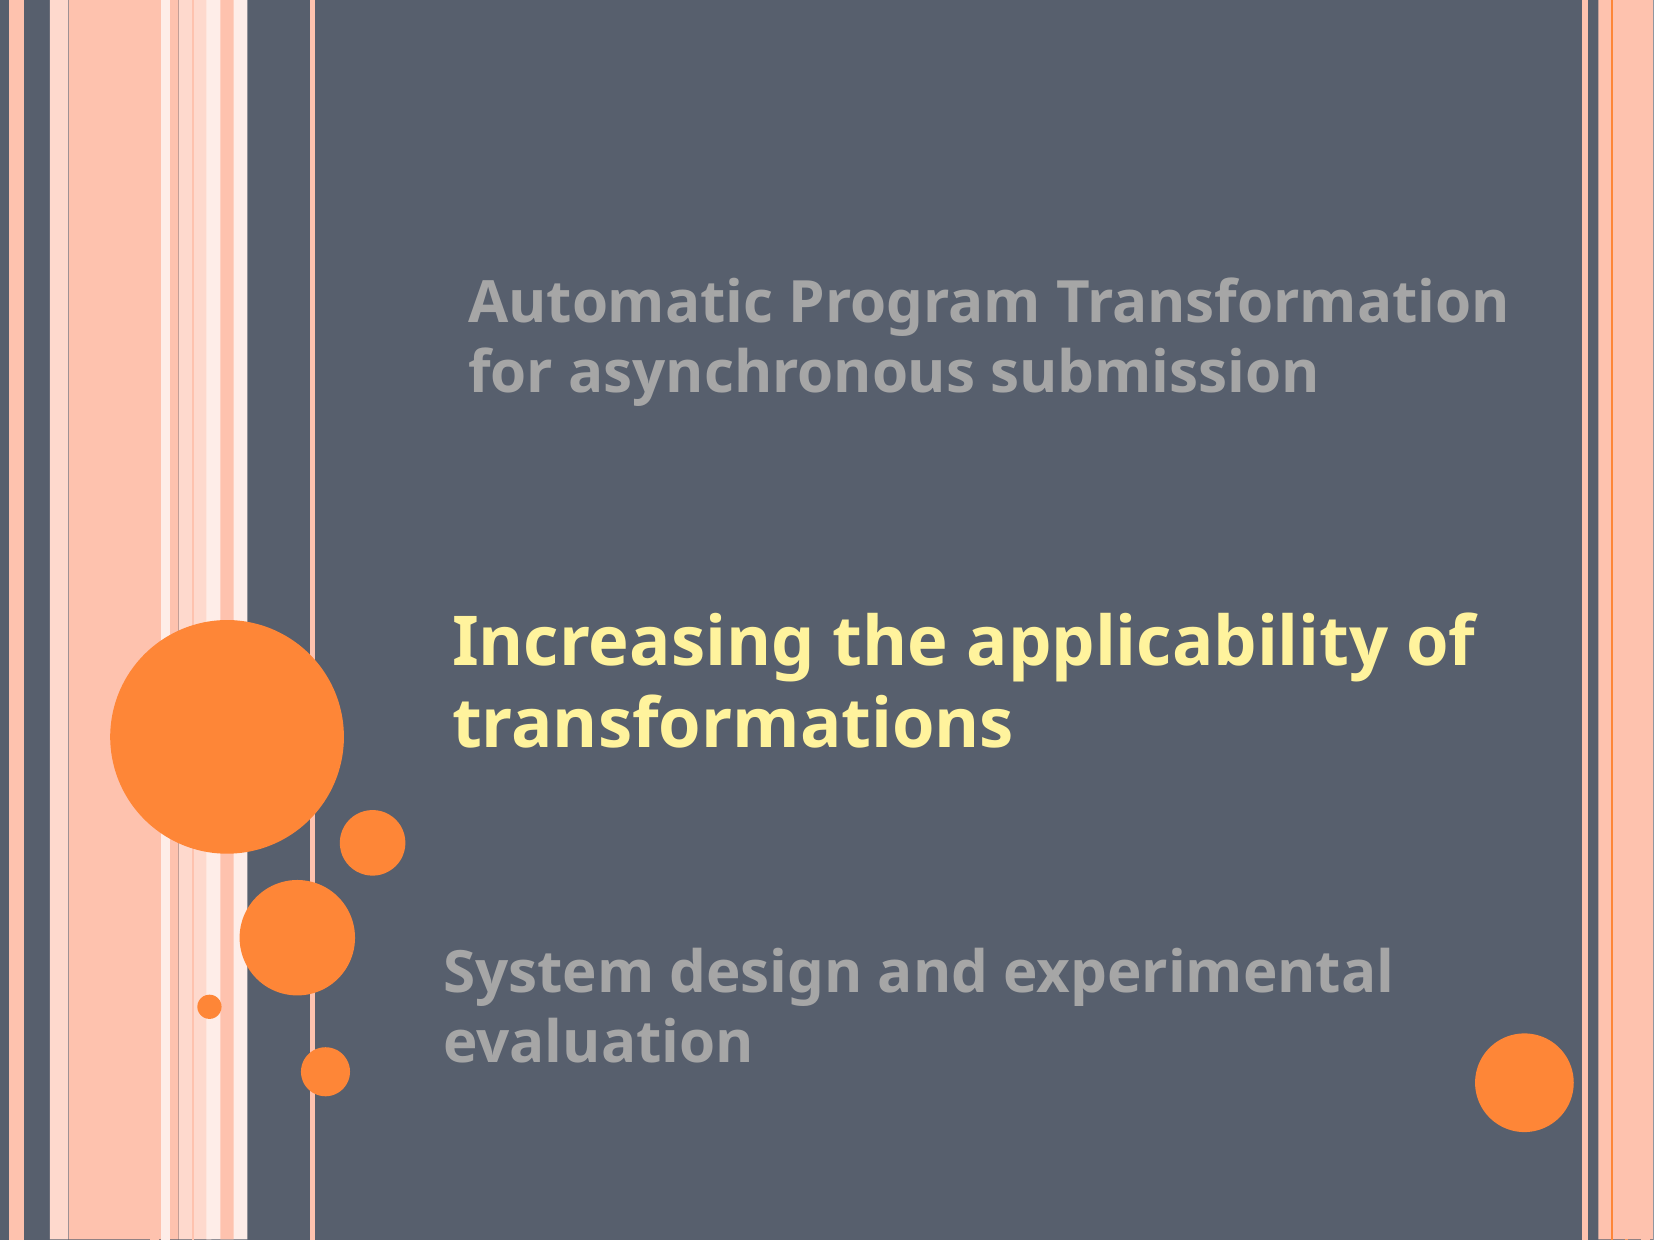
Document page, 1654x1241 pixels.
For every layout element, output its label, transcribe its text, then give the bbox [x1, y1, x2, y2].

text_box System design and experimental evaluation [426, 870, 1543, 1082]
text_box Automatic Program Transformation for asynchronous submission [451, 207, 1568, 482]
text_box Increasing the applicability of transformations [435, 545, 1552, 770]
